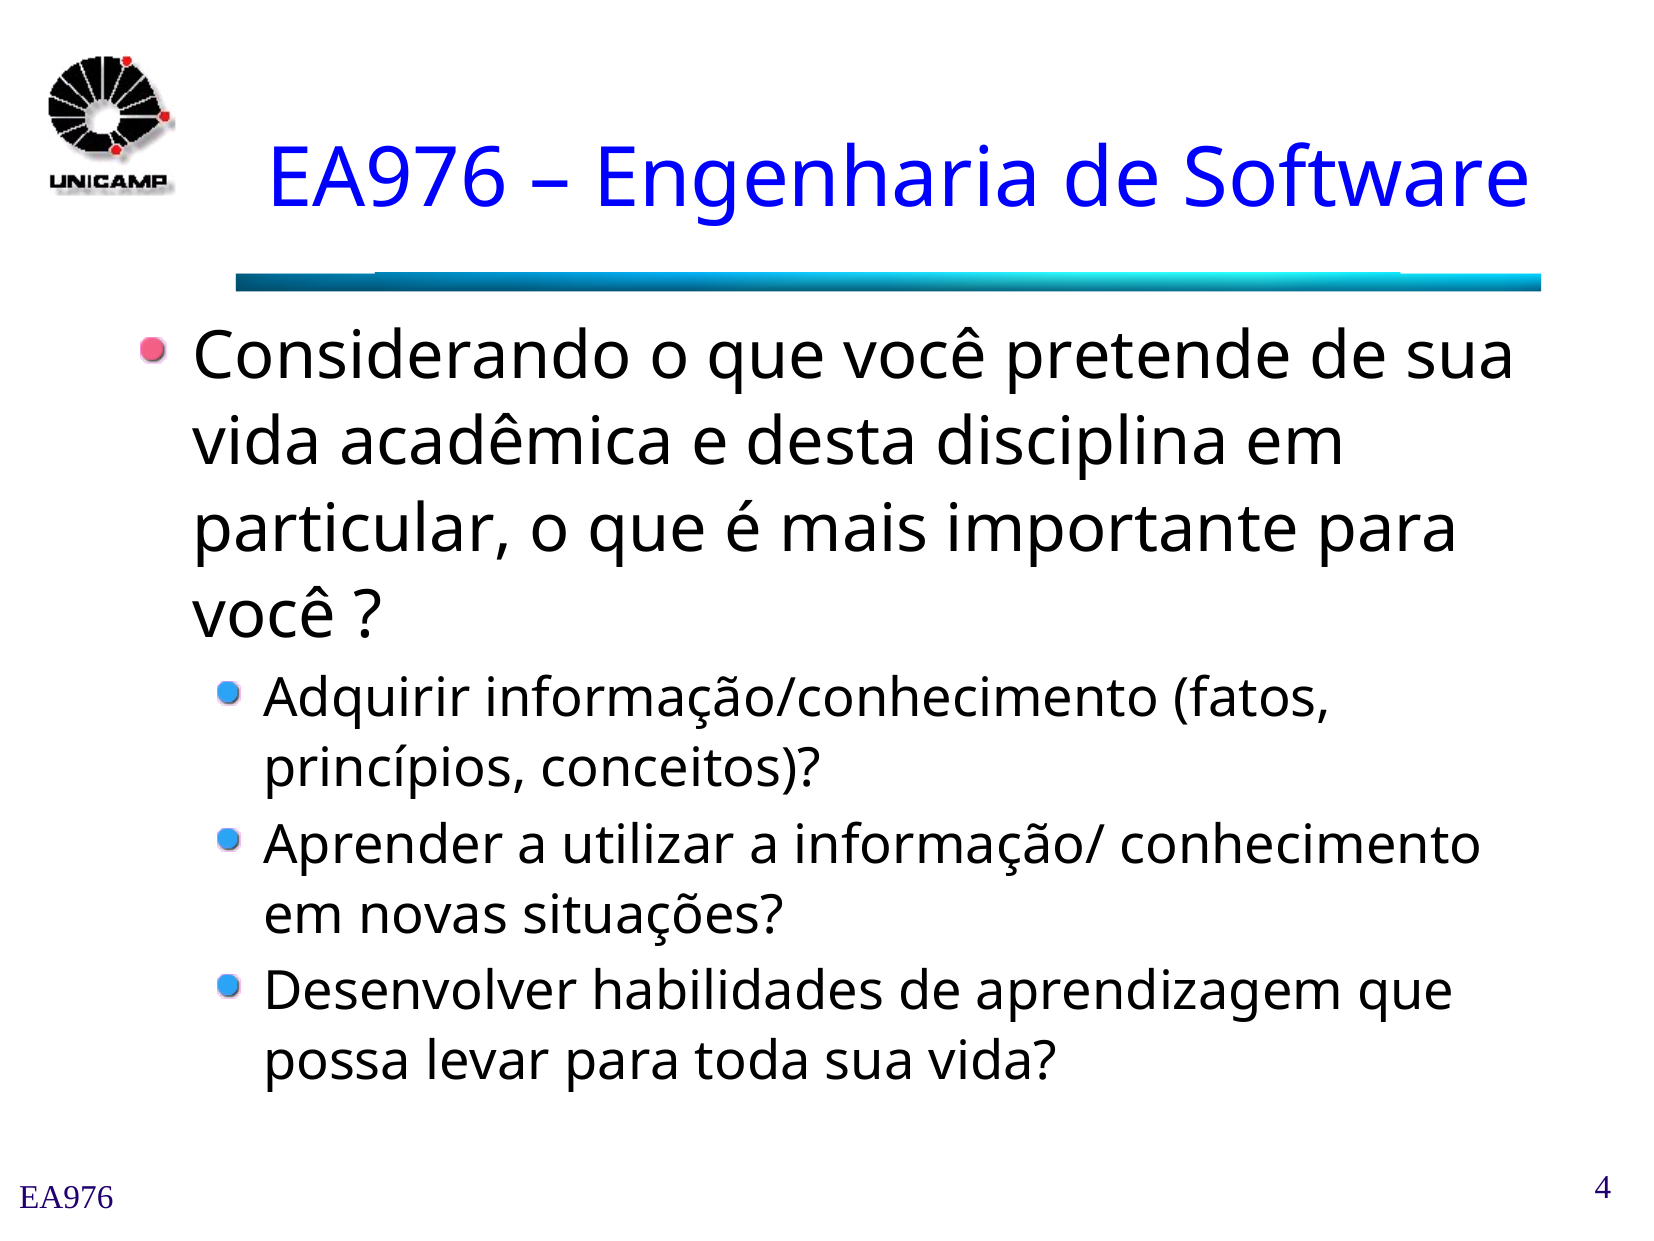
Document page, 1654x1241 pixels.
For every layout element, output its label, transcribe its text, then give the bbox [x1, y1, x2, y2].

title EA976 – Engenharia de Software [264, 21, 1534, 229]
list Considerando o que você pretende de sua vida acadêmica e desta disciplina em particular, o que é mais importante para você ? Adquirir informação/conhecimento (fatos, princípios, conceitos)? Aprender a utilizar a informação/ conhecimento em novas situações? Desenvolver habilidades de aprendizagem que possa levar para toda sua vida? [121, 309, 1534, 1182]
picture [125, 272, 1654, 295]
